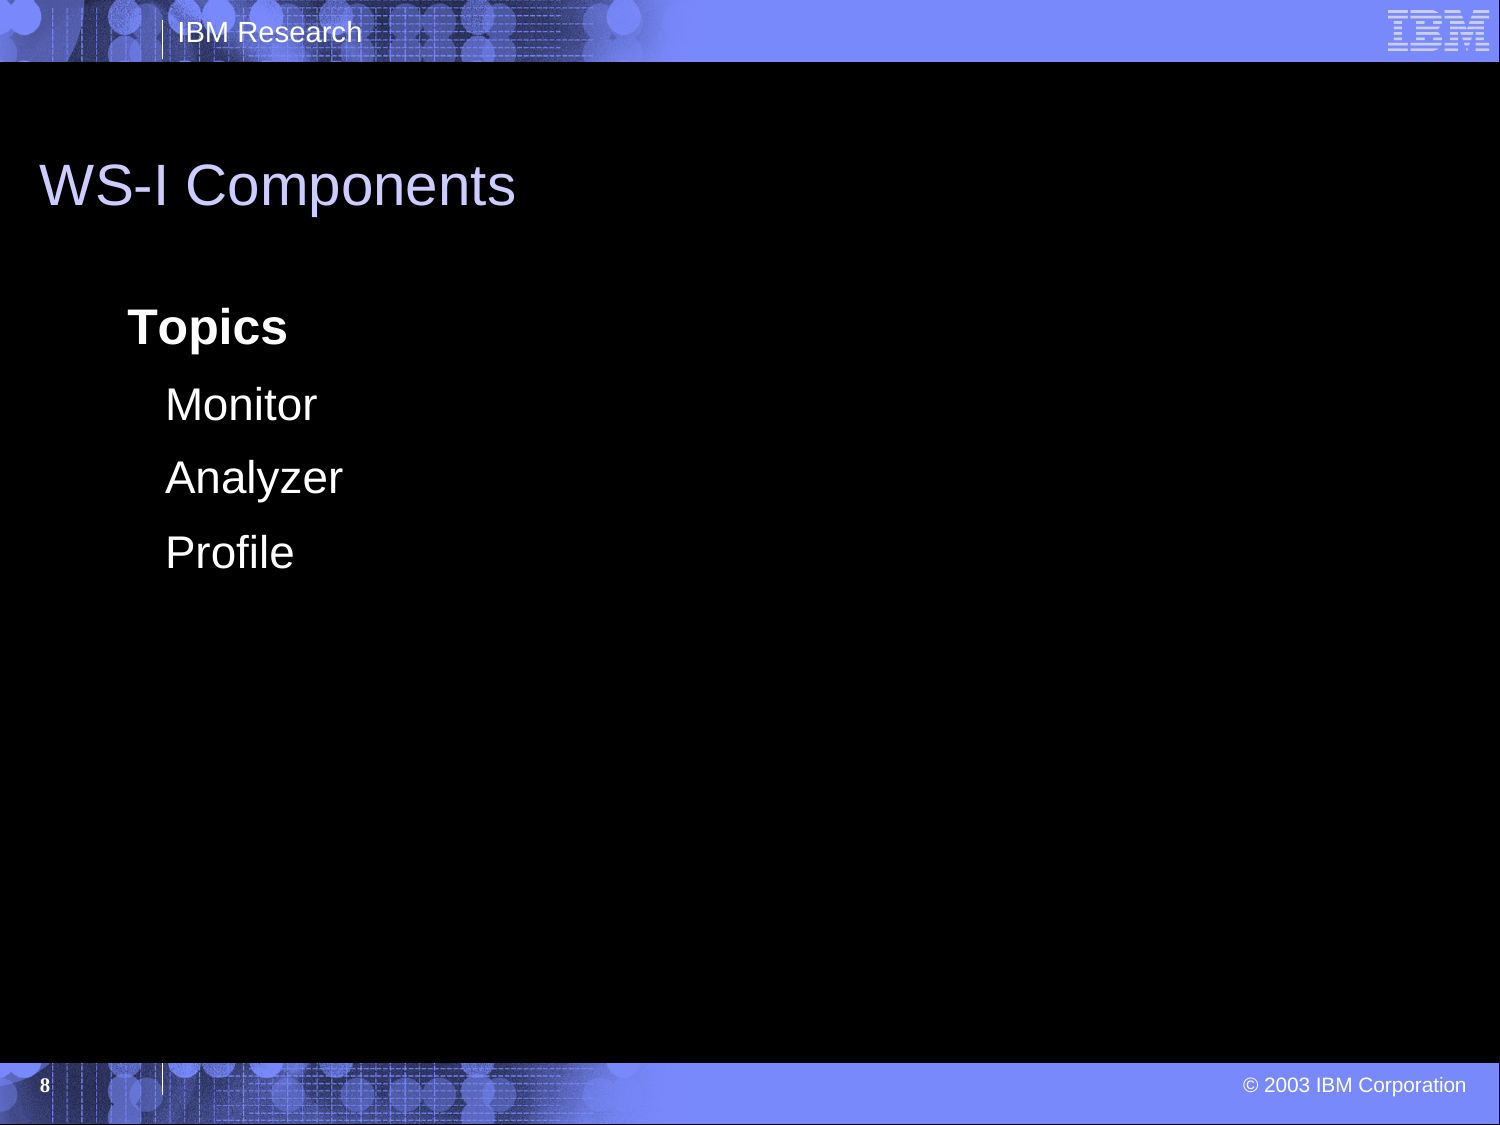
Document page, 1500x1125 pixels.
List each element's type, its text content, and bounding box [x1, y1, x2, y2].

picture [0, 1063, 1499, 1124]
title WS-I Components [25, 142, 1378, 225]
list Topics Monitor Analyzer Profile [112, 291, 1388, 932]
picture [0, 0, 1499, 62]
